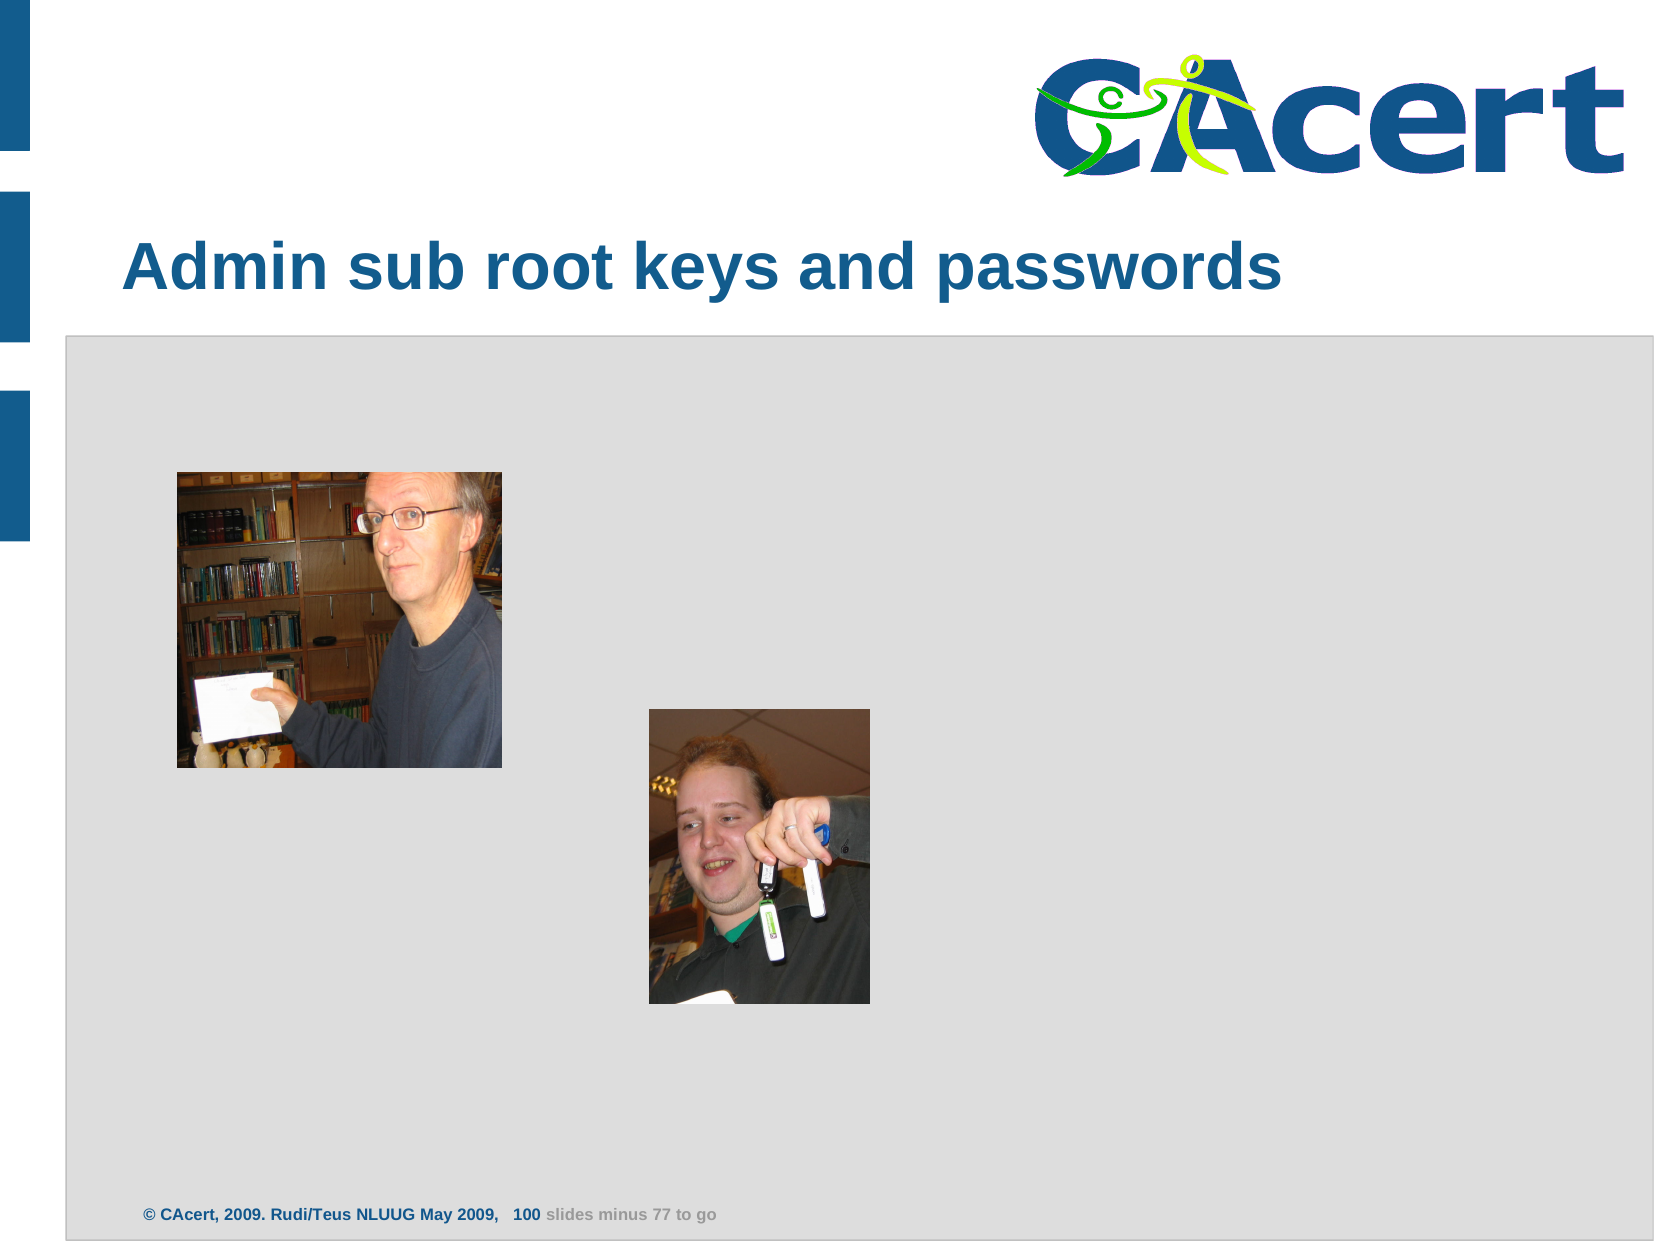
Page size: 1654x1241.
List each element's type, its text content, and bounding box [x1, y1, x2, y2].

picture [1033, 53, 1625, 178]
picture [177, 472, 502, 768]
title Admin sub root keys and passwords [121, 177, 1533, 315]
picture [649, 709, 870, 1004]
